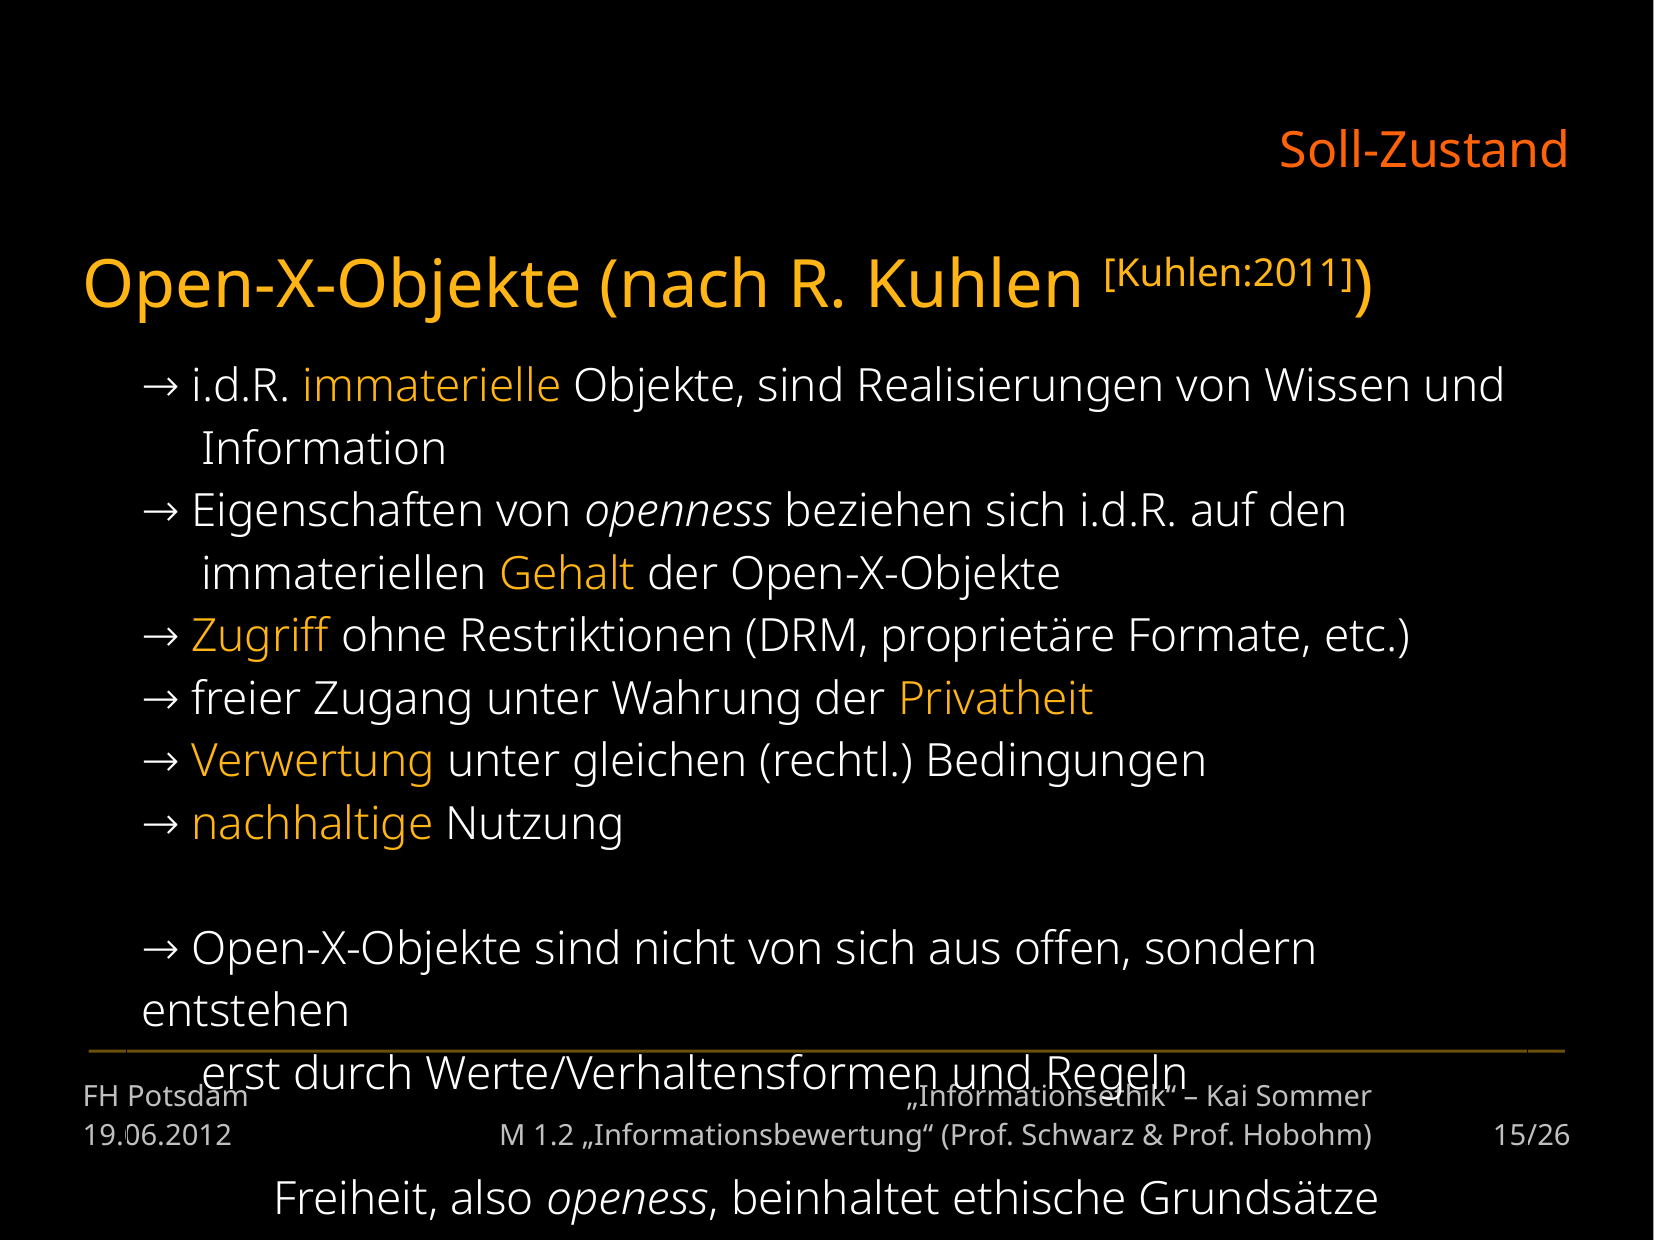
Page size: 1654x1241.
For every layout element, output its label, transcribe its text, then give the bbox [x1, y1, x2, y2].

title Soll-Zustand [82, 88, 1571, 207]
text_box → i.d.R. immaterielle Objekte, sind Realisierungen von Wissen und Information → Eigenschaften von openness beziehen sich i.d.R. auf den immateriellen Gehalt der Open-X-Objekte → Zugriff ohne Restriktionen (DRM, proprietäre Formate, etc.) → freier Zugang unter Wahrung der Privatheit → Verwertung unter gleichen (rechtl.) Bedingungen → nachhaltige Nutzung → Open-X-Objekte sind nicht von sich aus offen, sondern entstehen erst durch Werte/Verhaltensformen und Regeln Freiheit, also openess, beinhaltet ethische Grundsätze [126, 345, 1528, 1030]
list Open-X-Objekte (nach R. Kuhlen [Kuhlen:2011]) [82, 236, 1571, 1109]
list Open-X-Objekte (nach R. Kuhlen [Kuhlen:2011]) [127, 1030, 1527, 1109]
